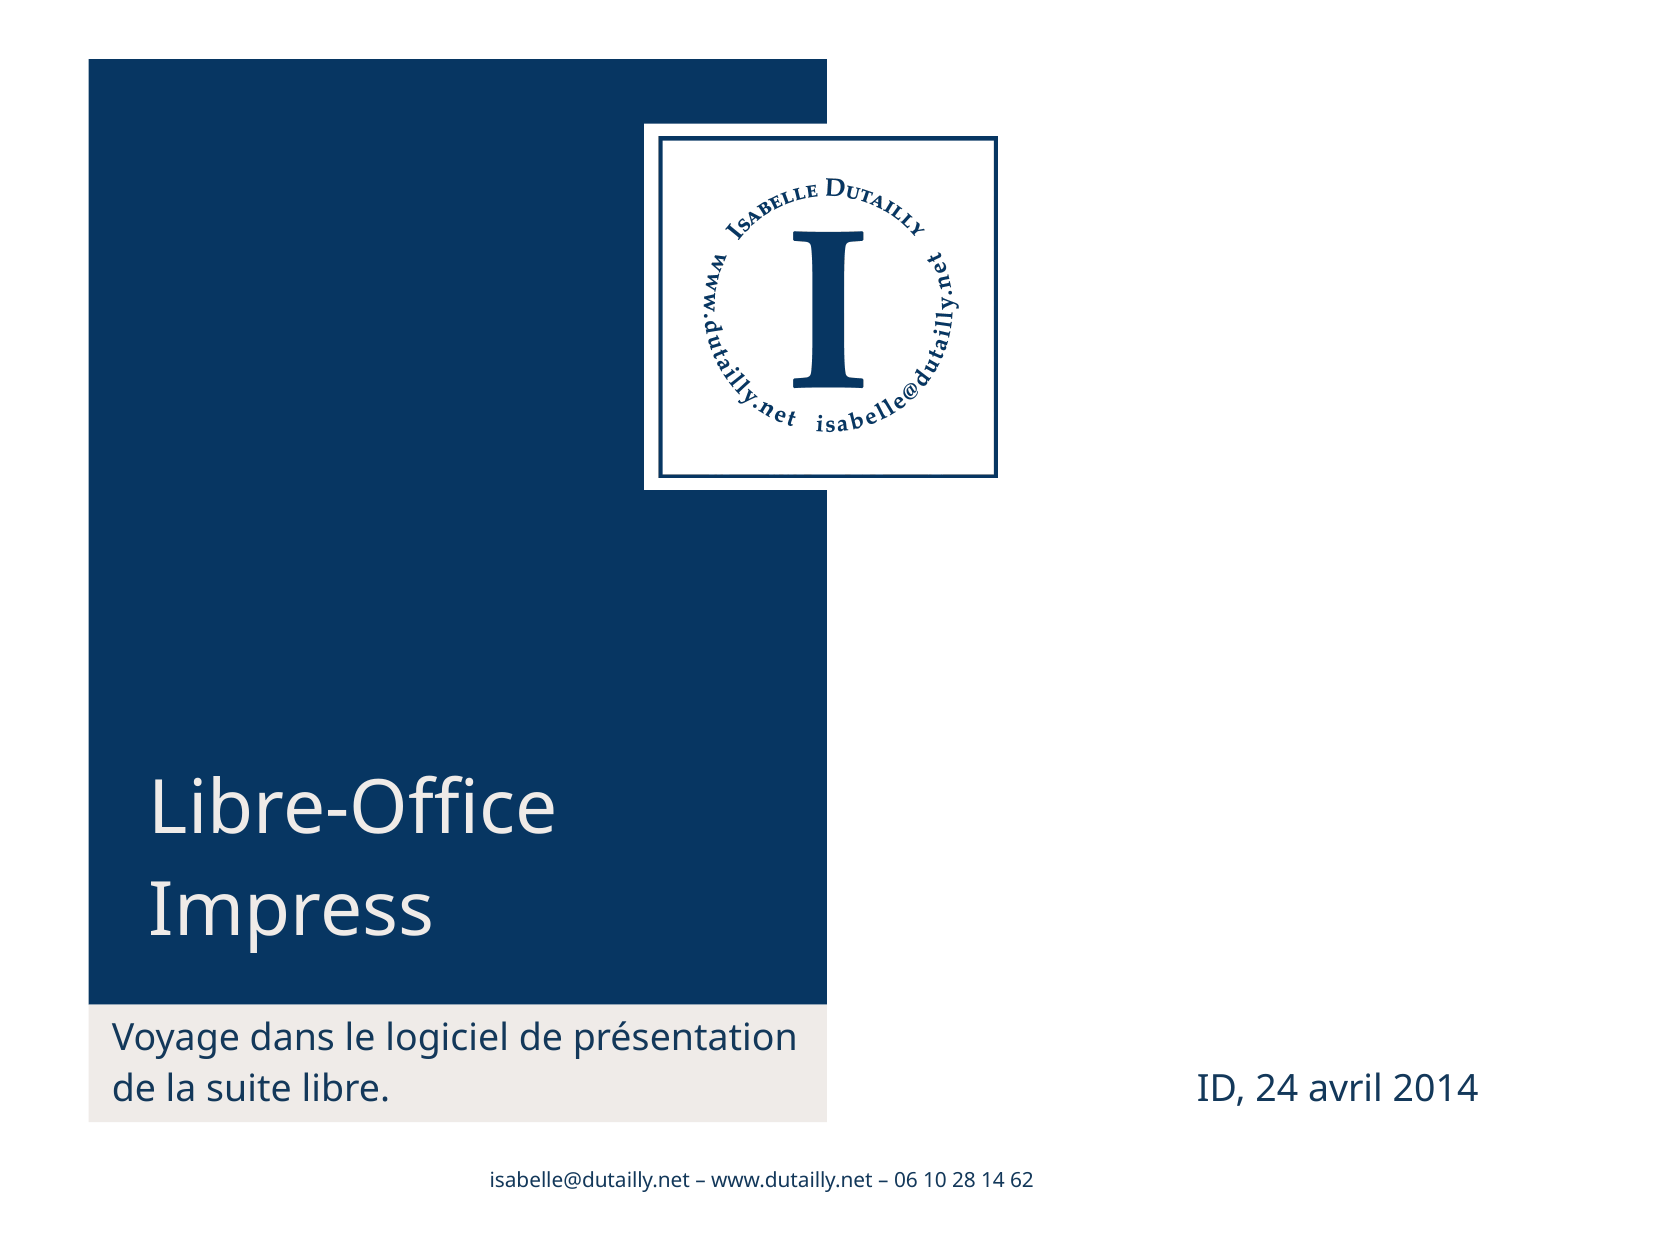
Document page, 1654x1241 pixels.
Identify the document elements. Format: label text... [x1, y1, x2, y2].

text_box isabelle@dutailly.net – www.dutailly.net – 06 10 28 14 62 [474, 1157, 1082, 1198]
picture [656, 136, 998, 478]
title Libre-Office Impress [89, 694, 812, 976]
text_box ID, 24 avril 2014 [1196, 1067, 1597, 1113]
subtitle Voyage dans le logiciel de présentation de la suite libre. [111, 1009, 805, 1113]
